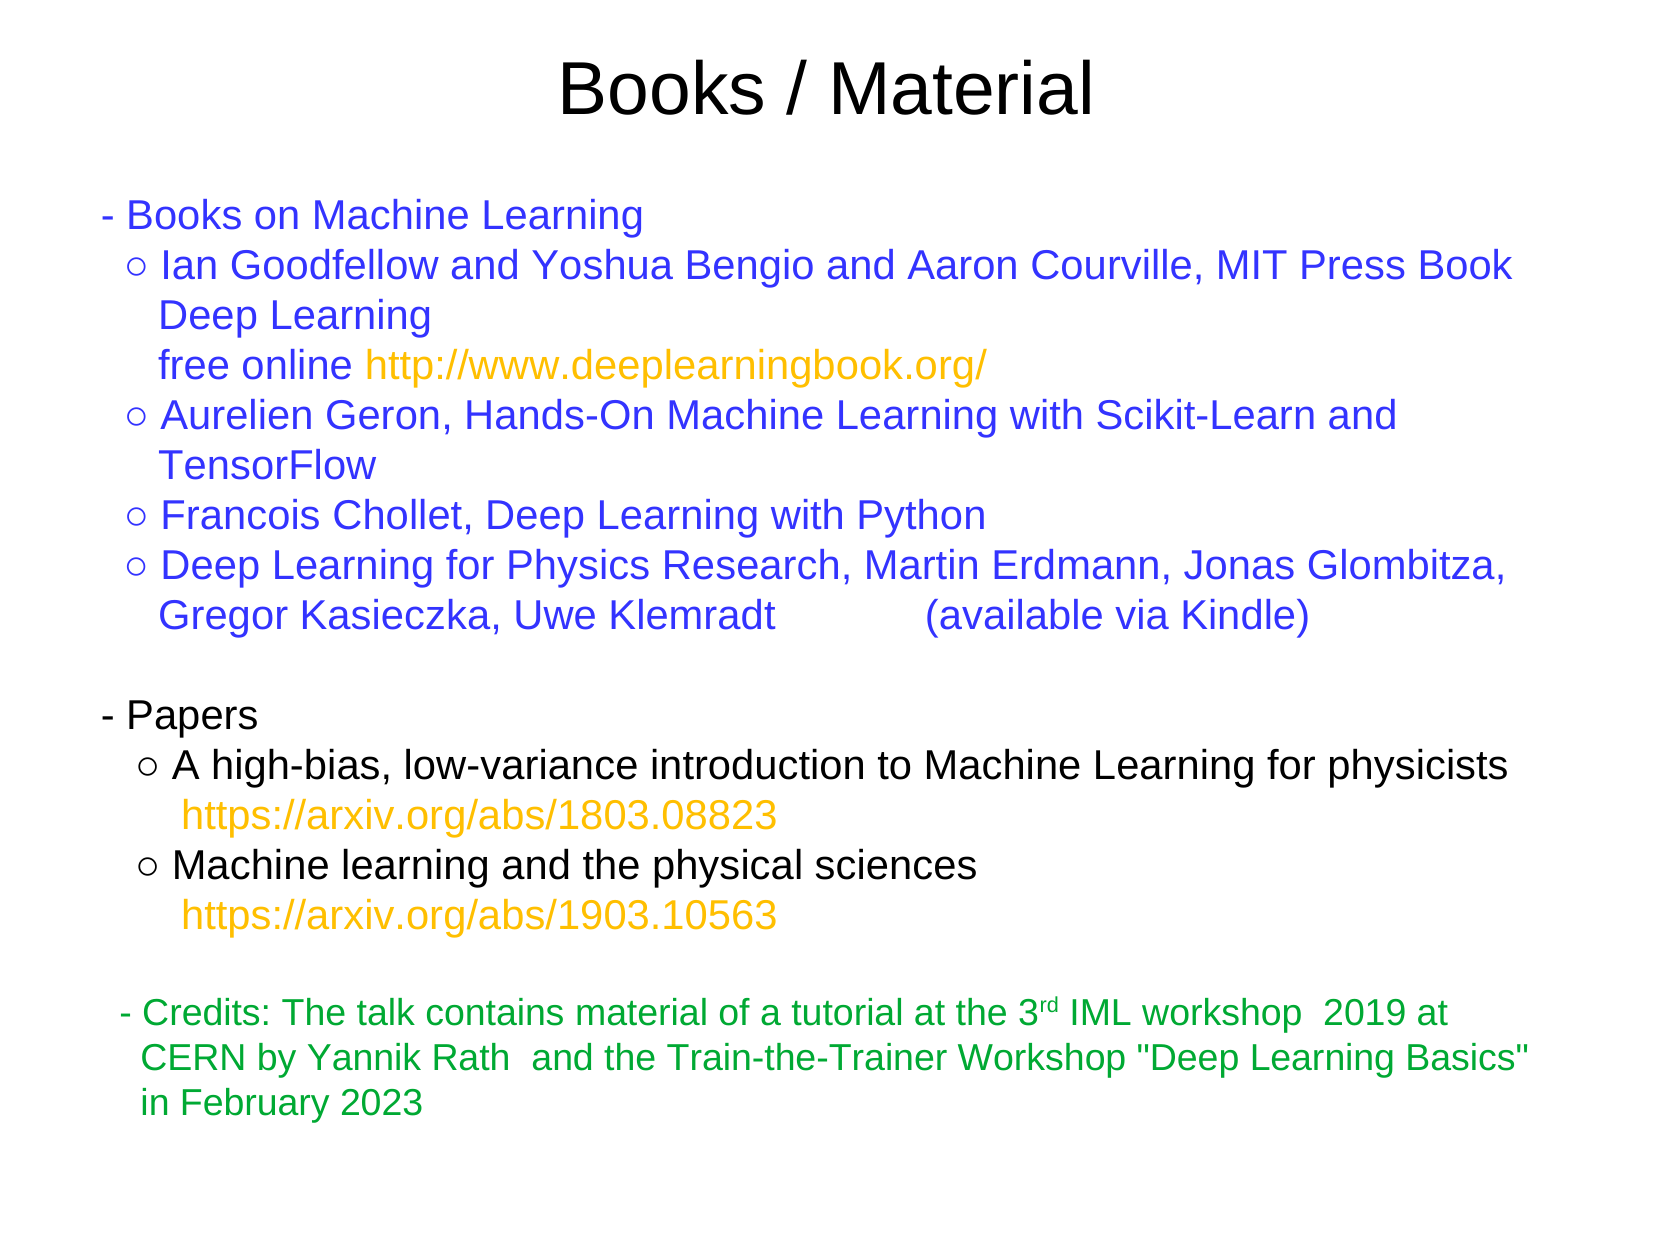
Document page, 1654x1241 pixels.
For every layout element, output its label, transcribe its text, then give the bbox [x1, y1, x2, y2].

text_box - Books on Machine Learning ○ Ian Goodfellow and Yoshua Bengio and Aaron Courville, MIT Press Book Deep Learning free online http://www.deeplearningbook.org/ ○ Aurelien Geron, Hands-On Machine Learning with Scikit-Learn and TensorFlow ○ Francois Chollet, Deep Learning with Python ○ Deep Learning for Physics Research, Martin Erdmann, Jonas Glombitza, Gregor Kasieczka, Uwe Klemradt (available via Kindle) - Papers ○ A high-bias, low-variance introduction to Machine Learning for physicists https://arxiv.org/abs/1803.08823 ○ Machine learning and the physical sciences https://arxiv.org/abs/1903.10563 - Credits: The talk contains material of a tutorial at the 3rd IML workshop 2019 at CERN by Yannik Rath and the Train-the-Trainer Workshop "Deep Learning Basics" in February 2023 [60, 180, 1654, 1241]
title Books / Material [151, 0, 1502, 180]
